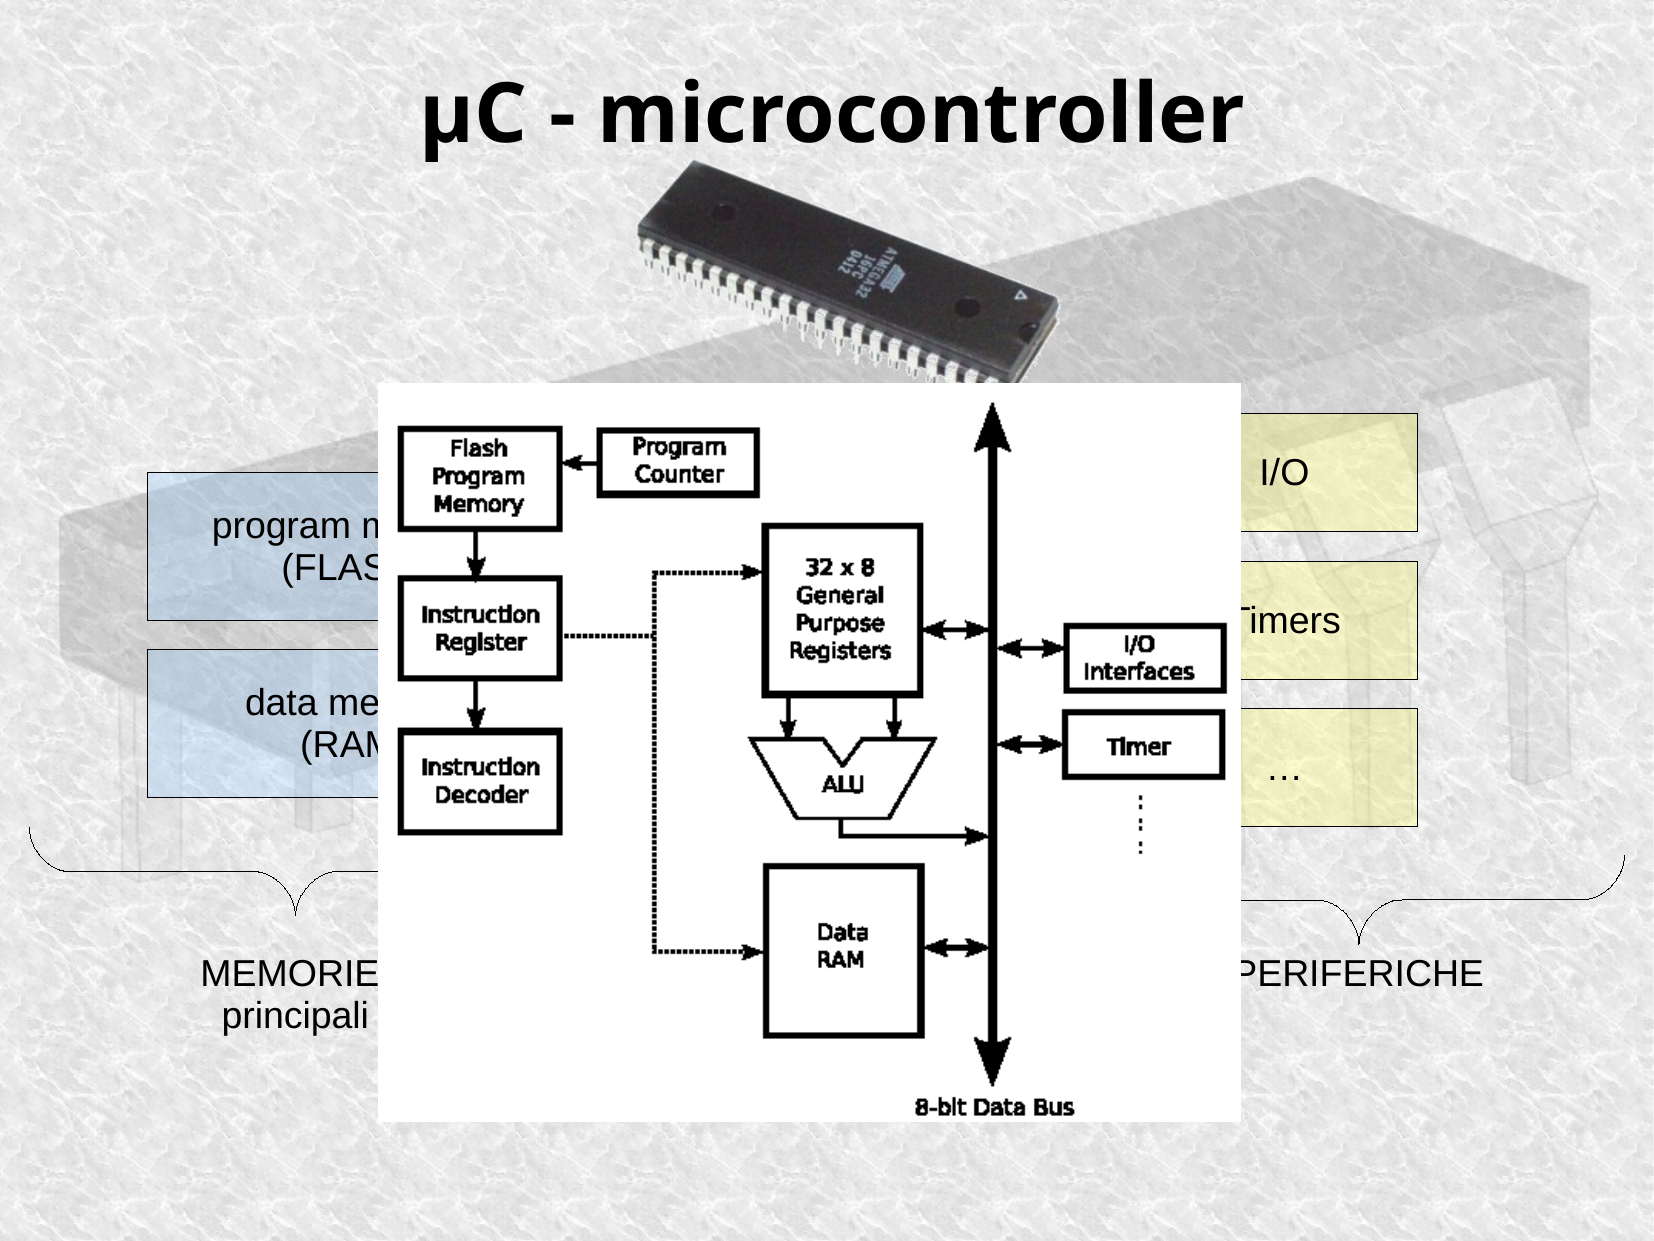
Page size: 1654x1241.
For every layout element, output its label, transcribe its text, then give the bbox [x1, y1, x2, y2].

text_box program memory (FLASH) [147, 472, 378, 621]
text_box I/O [1241, 413, 1418, 532]
picture [0, 0, 1654, 1241]
text_box MEMORIE principali [177, 944, 378, 1044]
text_box … [1241, 708, 1418, 827]
title µC - microcontroller [88, 14, 1577, 207]
text_box PERIFERICHE [1241, 944, 1506, 1002]
text_box data memory (RAM) [147, 649, 378, 798]
text_box Timers [1241, 561, 1418, 680]
